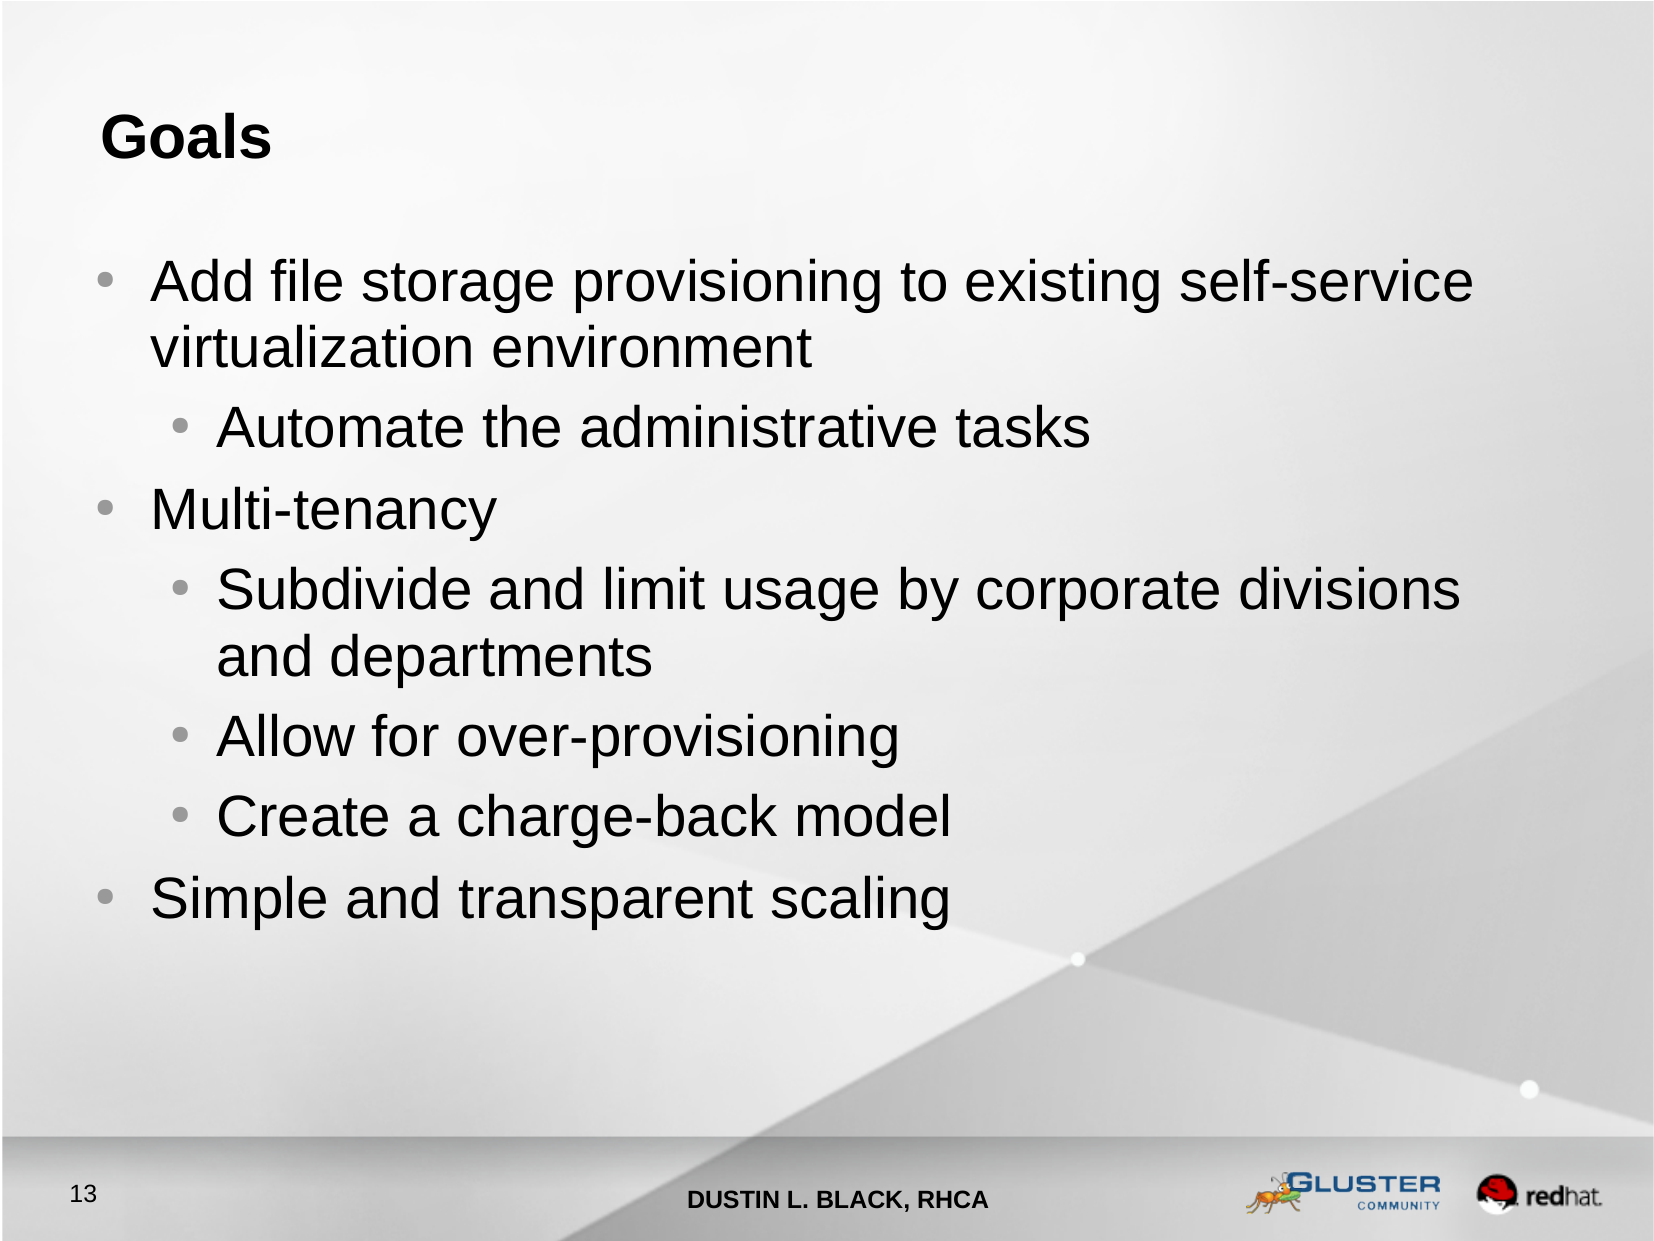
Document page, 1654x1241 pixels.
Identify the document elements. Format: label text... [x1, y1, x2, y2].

list Add file storage provisioning to existing self-service virtualization environment Automate the administrative tasks Multi-tenancy Subdivide and limit usage by corporate divisions and departments Allow for over-provisioning Create a charge-back model Simple and transparent scaling [94, 247, 1501, 967]
title Goals [100, 81, 1506, 192]
picture [2, 1, 1654, 1241]
